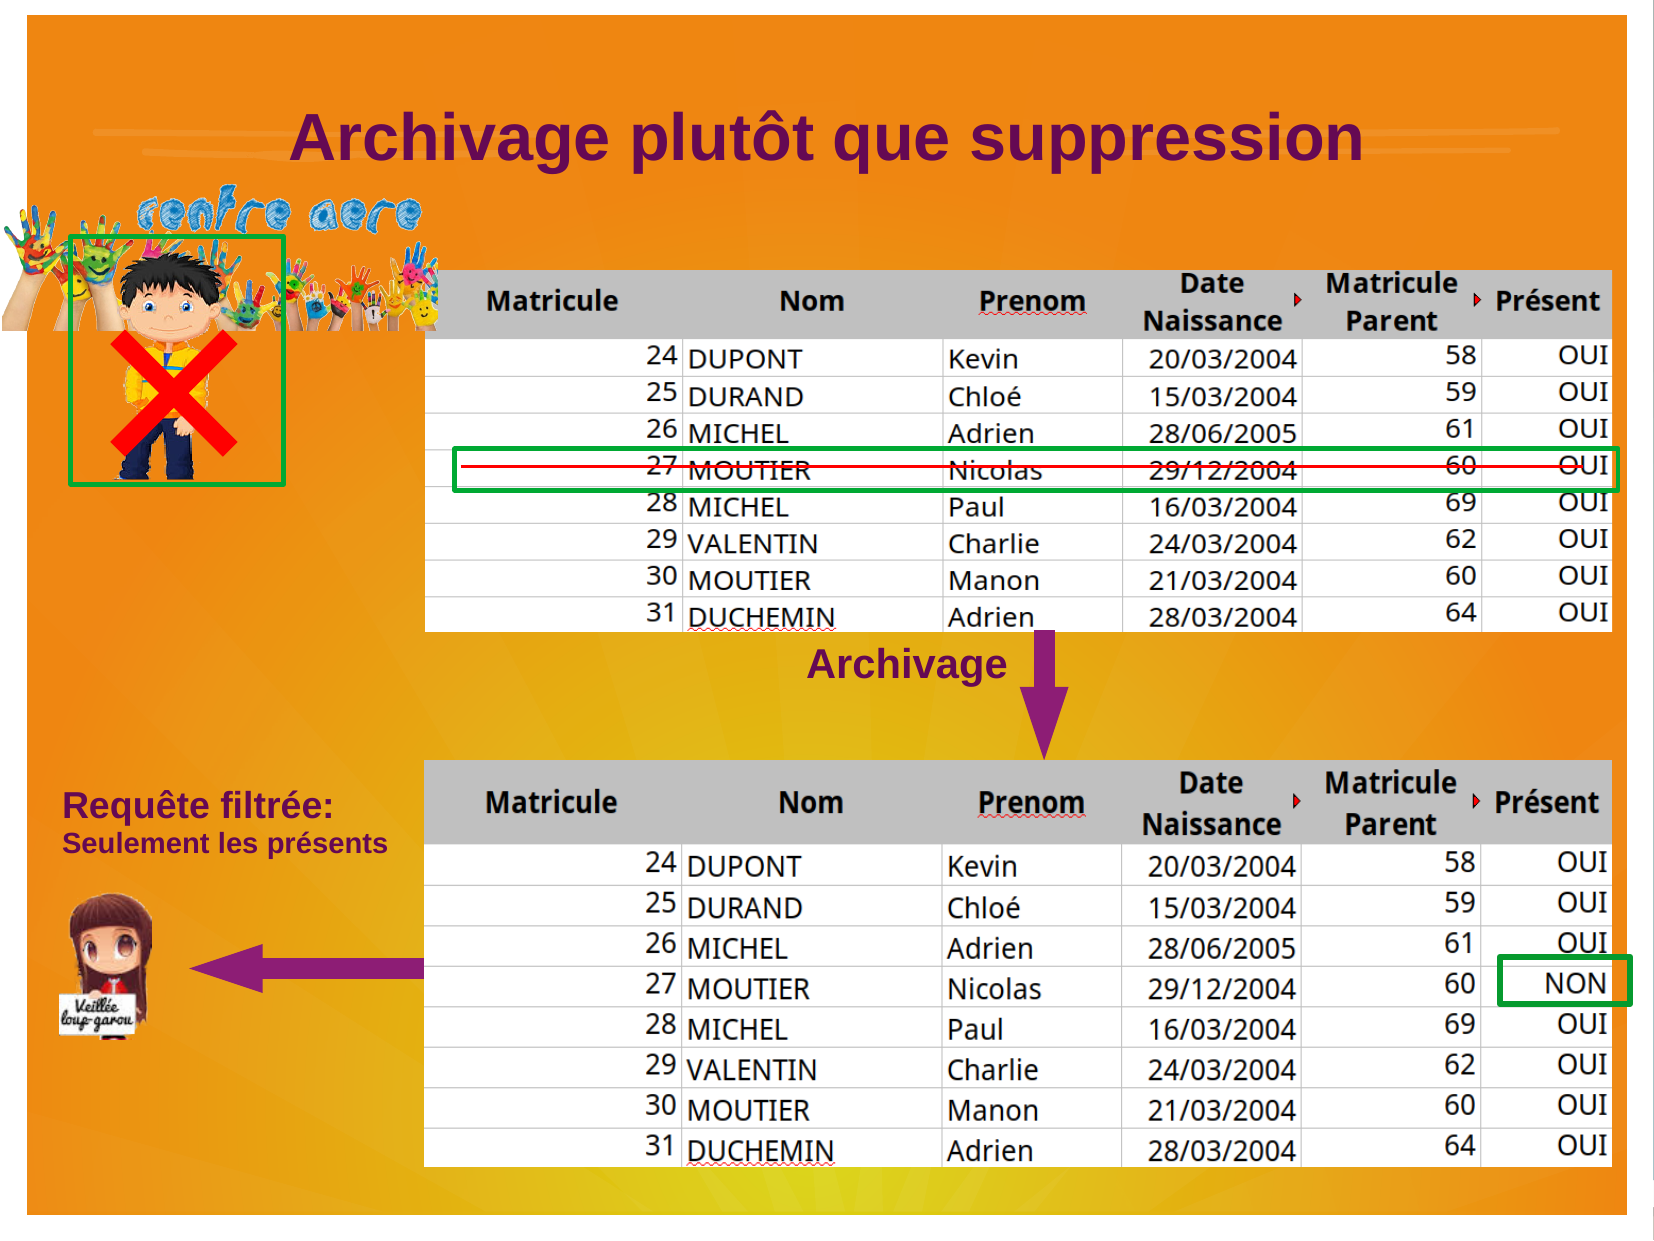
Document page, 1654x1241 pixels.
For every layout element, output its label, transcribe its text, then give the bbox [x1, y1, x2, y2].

text_box Archivage [791, 602, 1288, 733]
picture [73, 239, 281, 480]
text_box Archivage plutôt que suppression [579, 75, 1076, 206]
picture [424, 760, 1612, 1167]
picture [457, 451, 1613, 488]
picture [1503, 960, 1612, 1001]
picture [59, 891, 152, 1040]
picture [2, 177, 1613, 632]
text_box Requête filtrée: Seulement les présents [47, 760, 544, 891]
